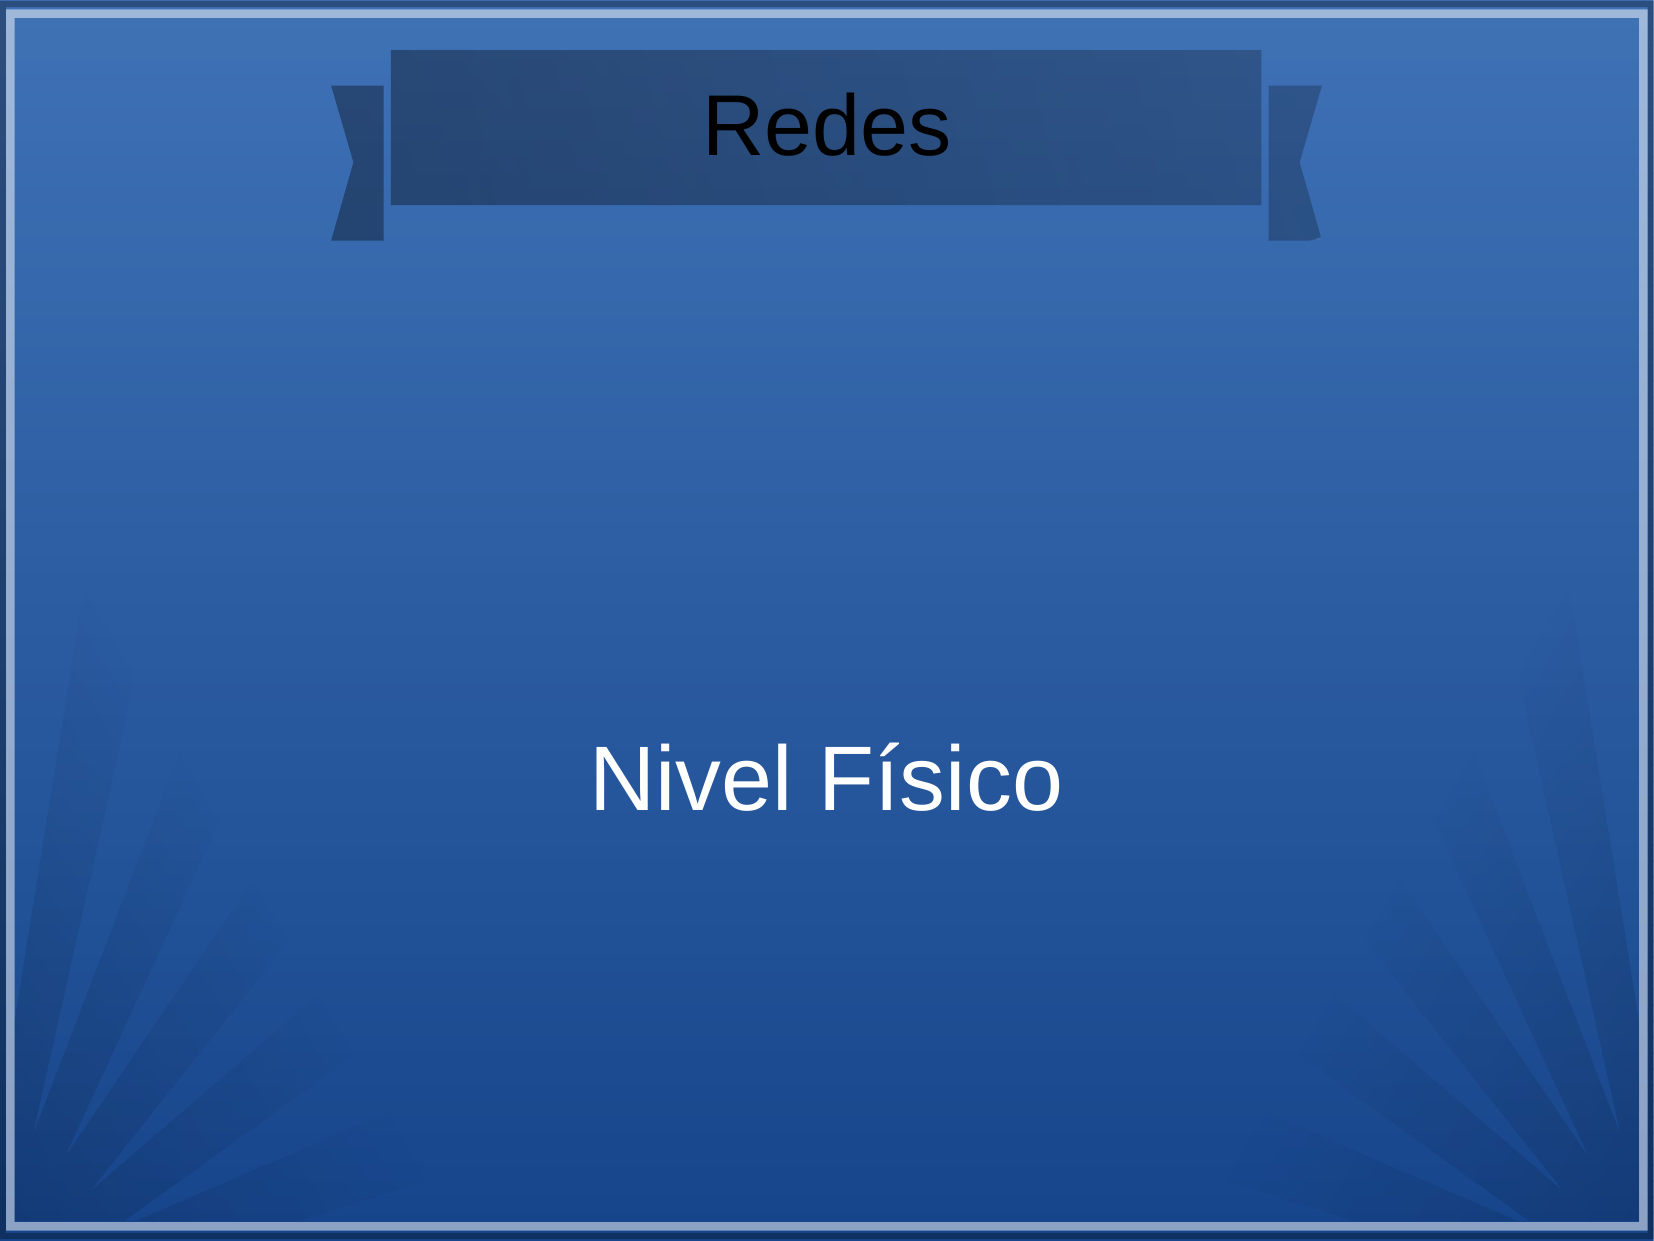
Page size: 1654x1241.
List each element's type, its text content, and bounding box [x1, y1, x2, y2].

subtitle Nivel Físico [82, 299, 1571, 1241]
title Redes [389, 47, 1264, 205]
